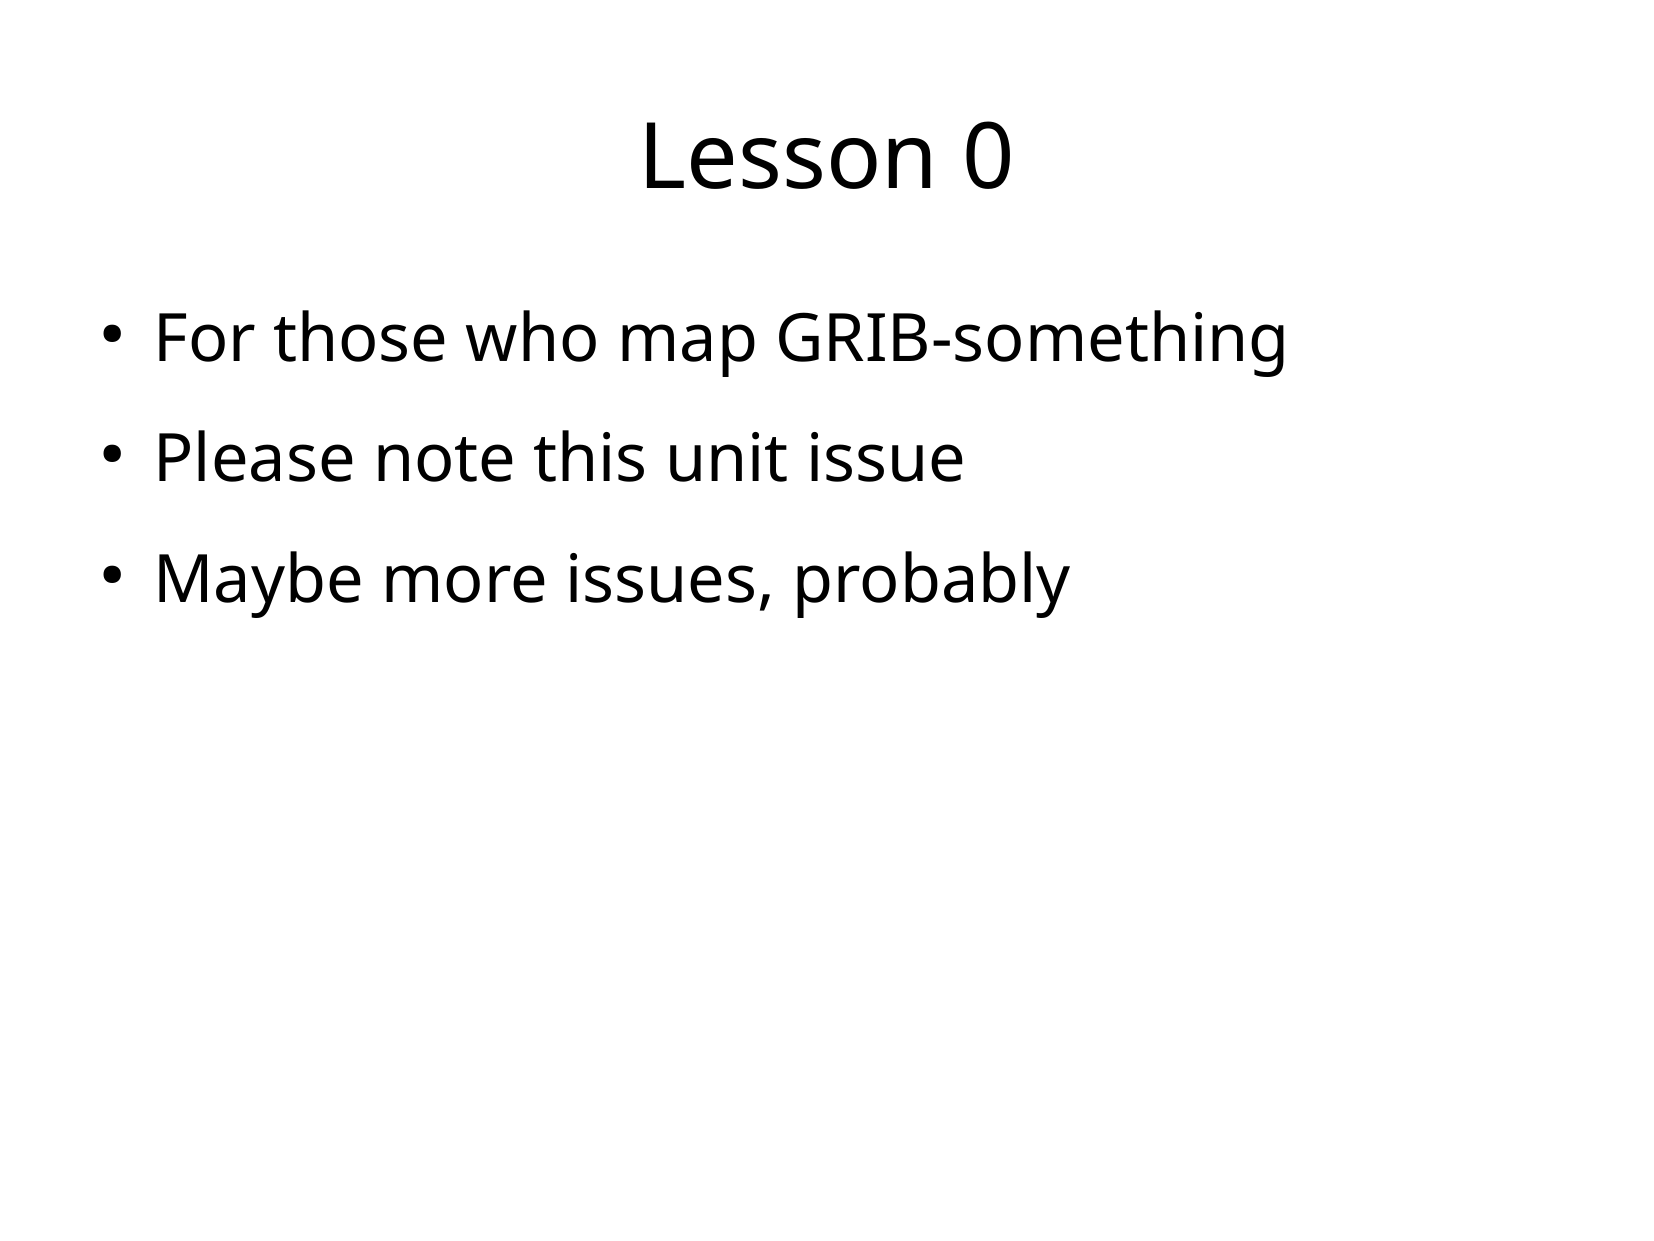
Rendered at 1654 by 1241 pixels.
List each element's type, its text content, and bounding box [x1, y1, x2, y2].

title Lesson 0 [82, 49, 1571, 257]
list For those who map GRIB-something Please note this unit issue Maybe more issues, probably [82, 290, 1538, 1010]
